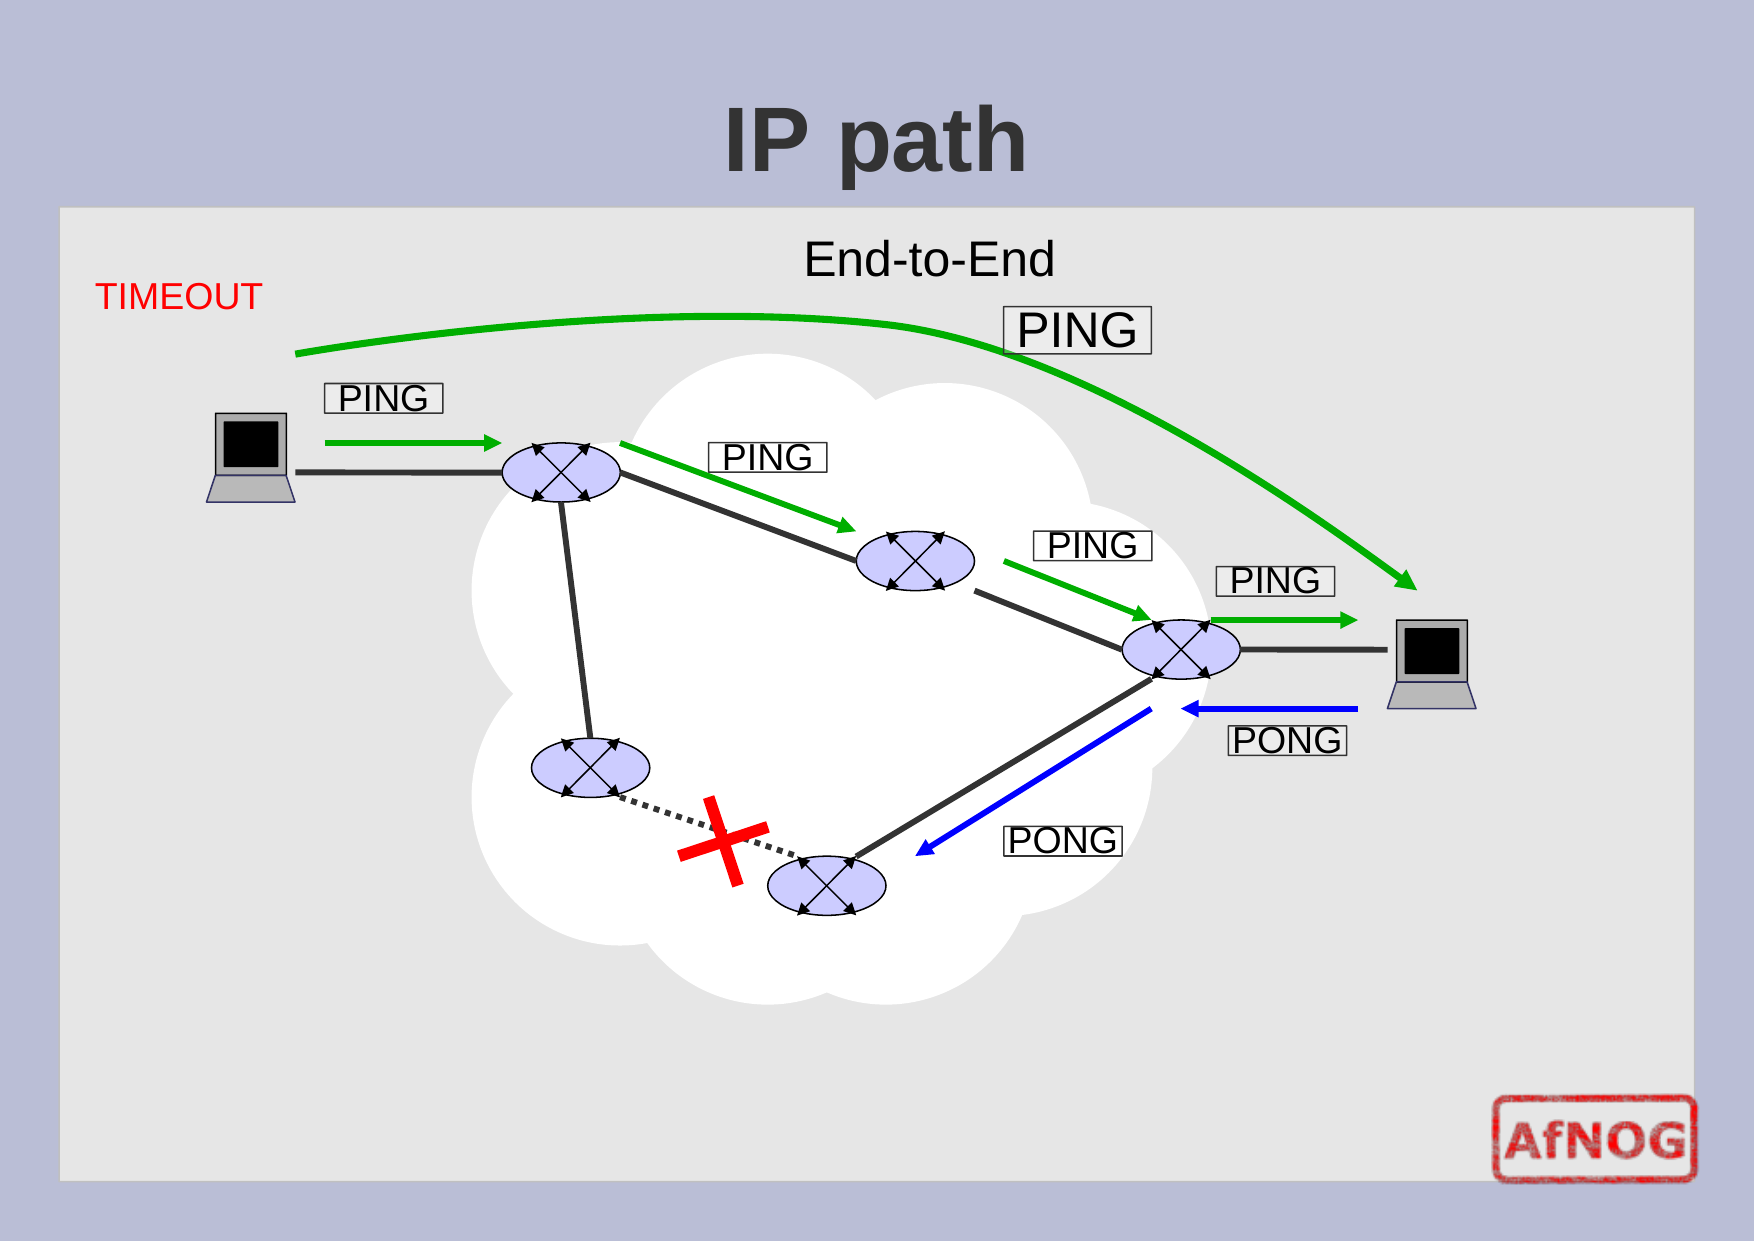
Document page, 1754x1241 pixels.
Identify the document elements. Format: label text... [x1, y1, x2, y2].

text_box PING [708, 436, 828, 479]
text_box PING [1216, 560, 1335, 603]
text_box PONG [1003, 820, 1123, 863]
title IP path [59, 0, 1695, 285]
text_box End-to-End [797, 225, 1064, 295]
picture [1490, 1092, 1701, 1188]
text_box PONG [1228, 720, 1347, 762]
text_box [59, 285, 1695, 1182]
text_box PING [1003, 302, 1152, 359]
text_box TIMEOUT [88, 269, 297, 324]
text_box PING [324, 377, 444, 420]
text_box PING [1033, 525, 1153, 567]
